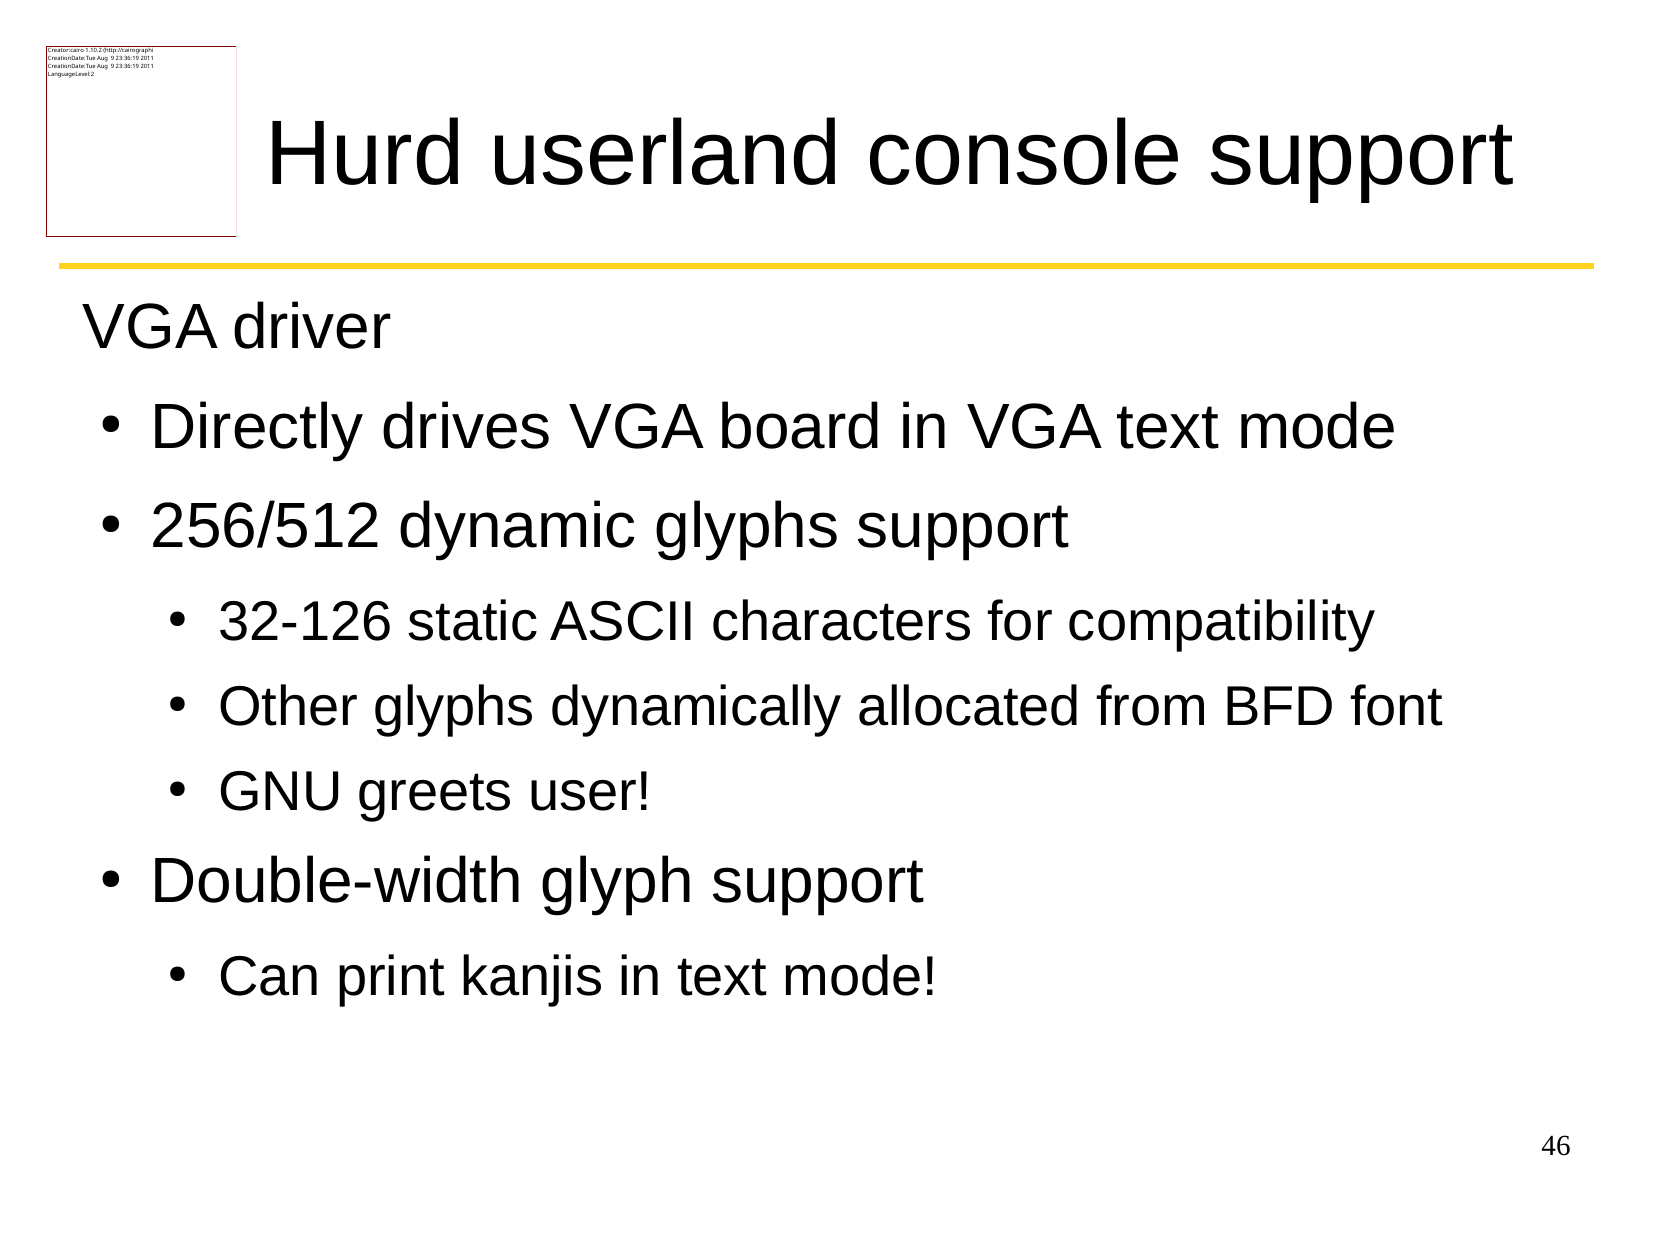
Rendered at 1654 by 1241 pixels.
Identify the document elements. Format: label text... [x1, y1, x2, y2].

list VGA driver Directly drives VGA board in VGA text mode 256/512 dynamic glyphs support 32-126 static ASCII characters for compatibility Other glyphs dynamically allocated from BFD font GNU greets user! Double-width glyph support Can print kanjis in text mode! [82, 290, 1571, 1010]
title Hurd userland console support [265, 49, 1571, 257]
